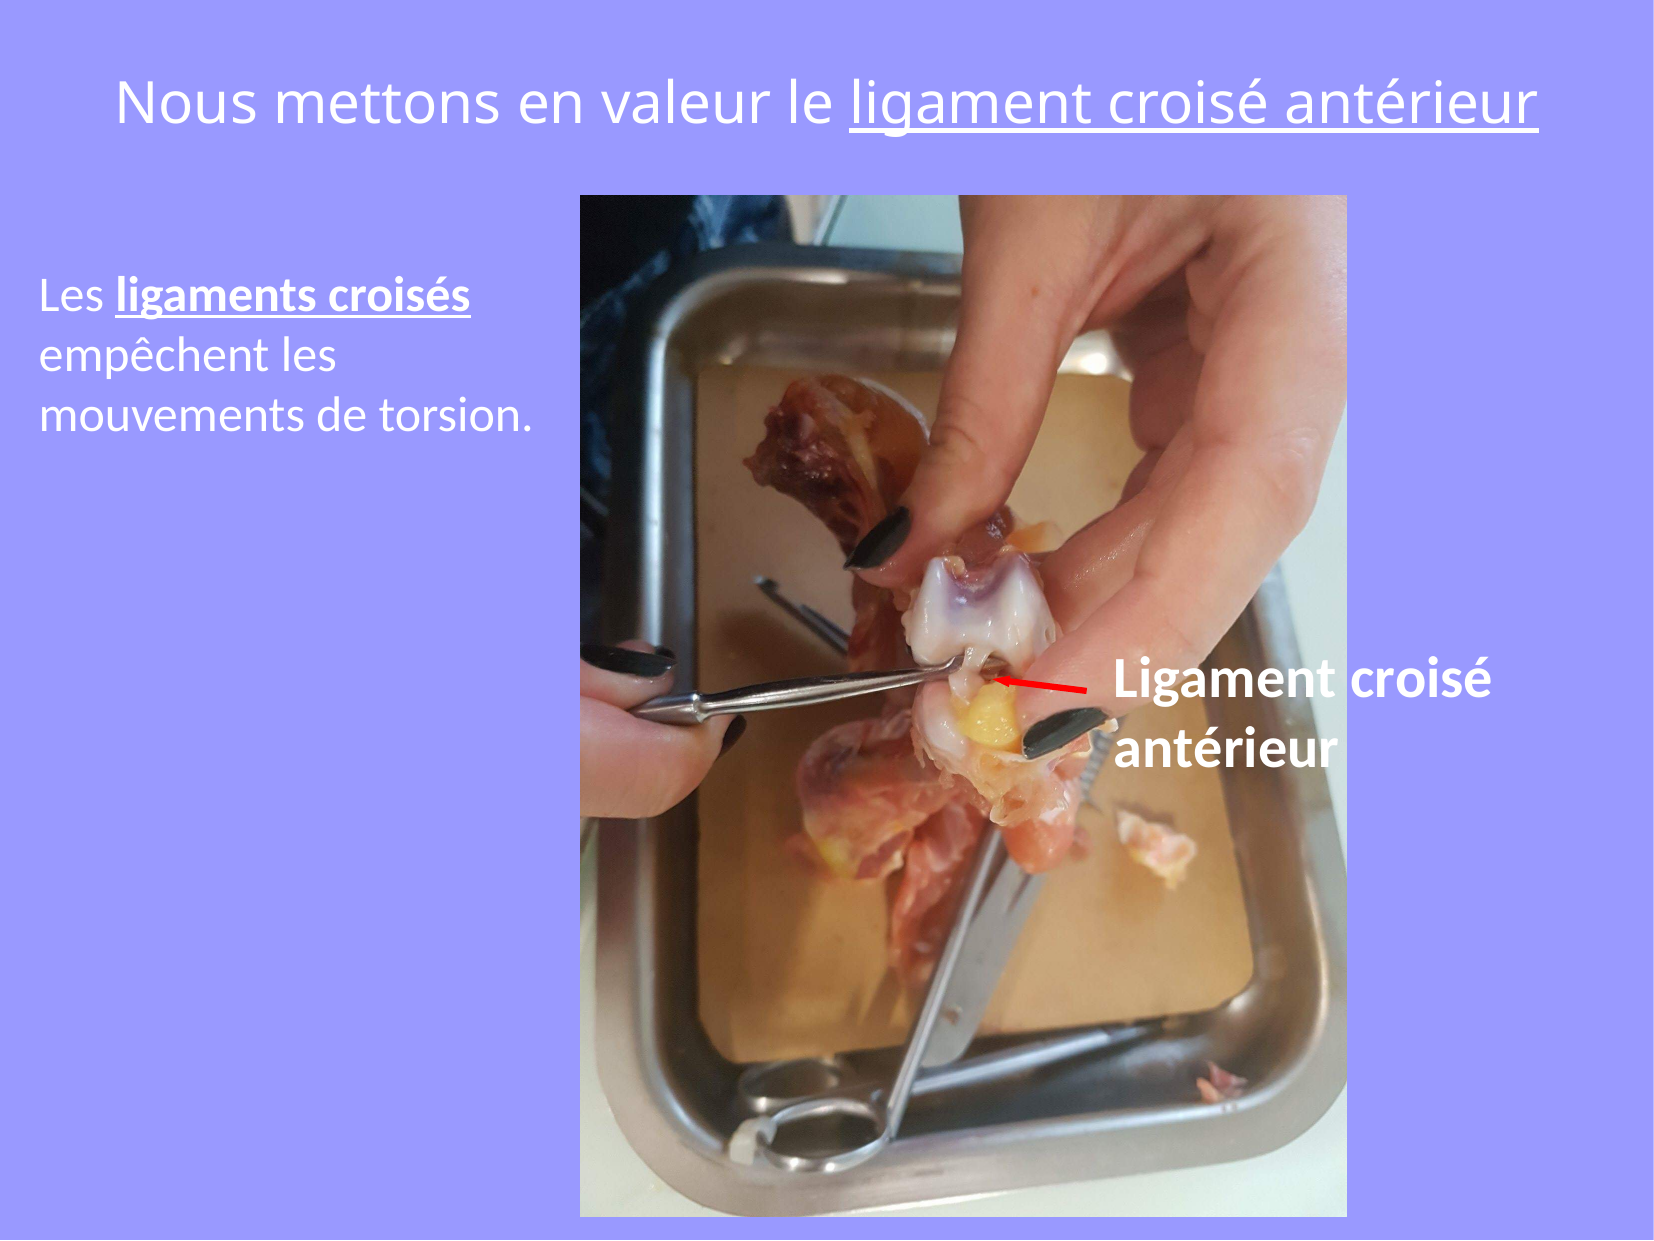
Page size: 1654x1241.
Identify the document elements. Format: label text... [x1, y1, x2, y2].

text_box Ligament croisé antérieur [1098, 631, 1524, 789]
picture [580, 195, 1347, 1217]
text_box Les ligaments croisés empêchent les mouvements de torsion. [23, 253, 579, 451]
title Nous mettons en valeur le ligament croisé antérieur [82, 41, 1571, 160]
